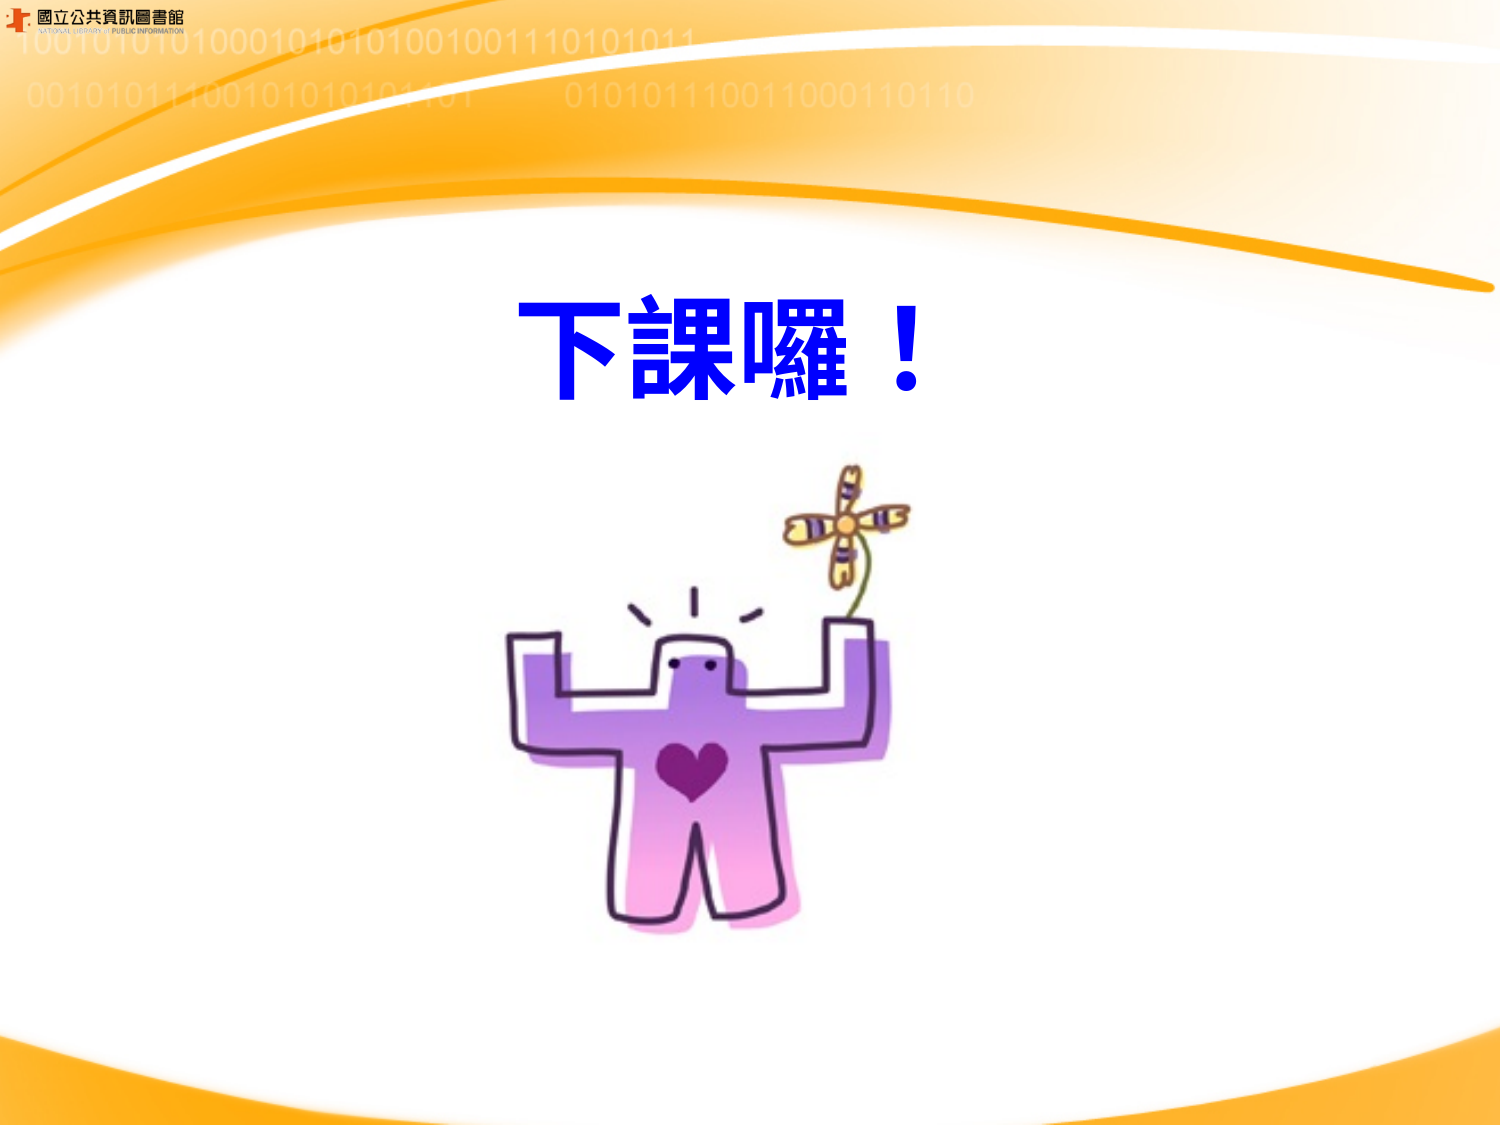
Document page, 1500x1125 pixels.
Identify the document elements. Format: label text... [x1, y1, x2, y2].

picture [478, 432, 945, 965]
text_box 下課囉！ [230, 270, 1247, 423]
